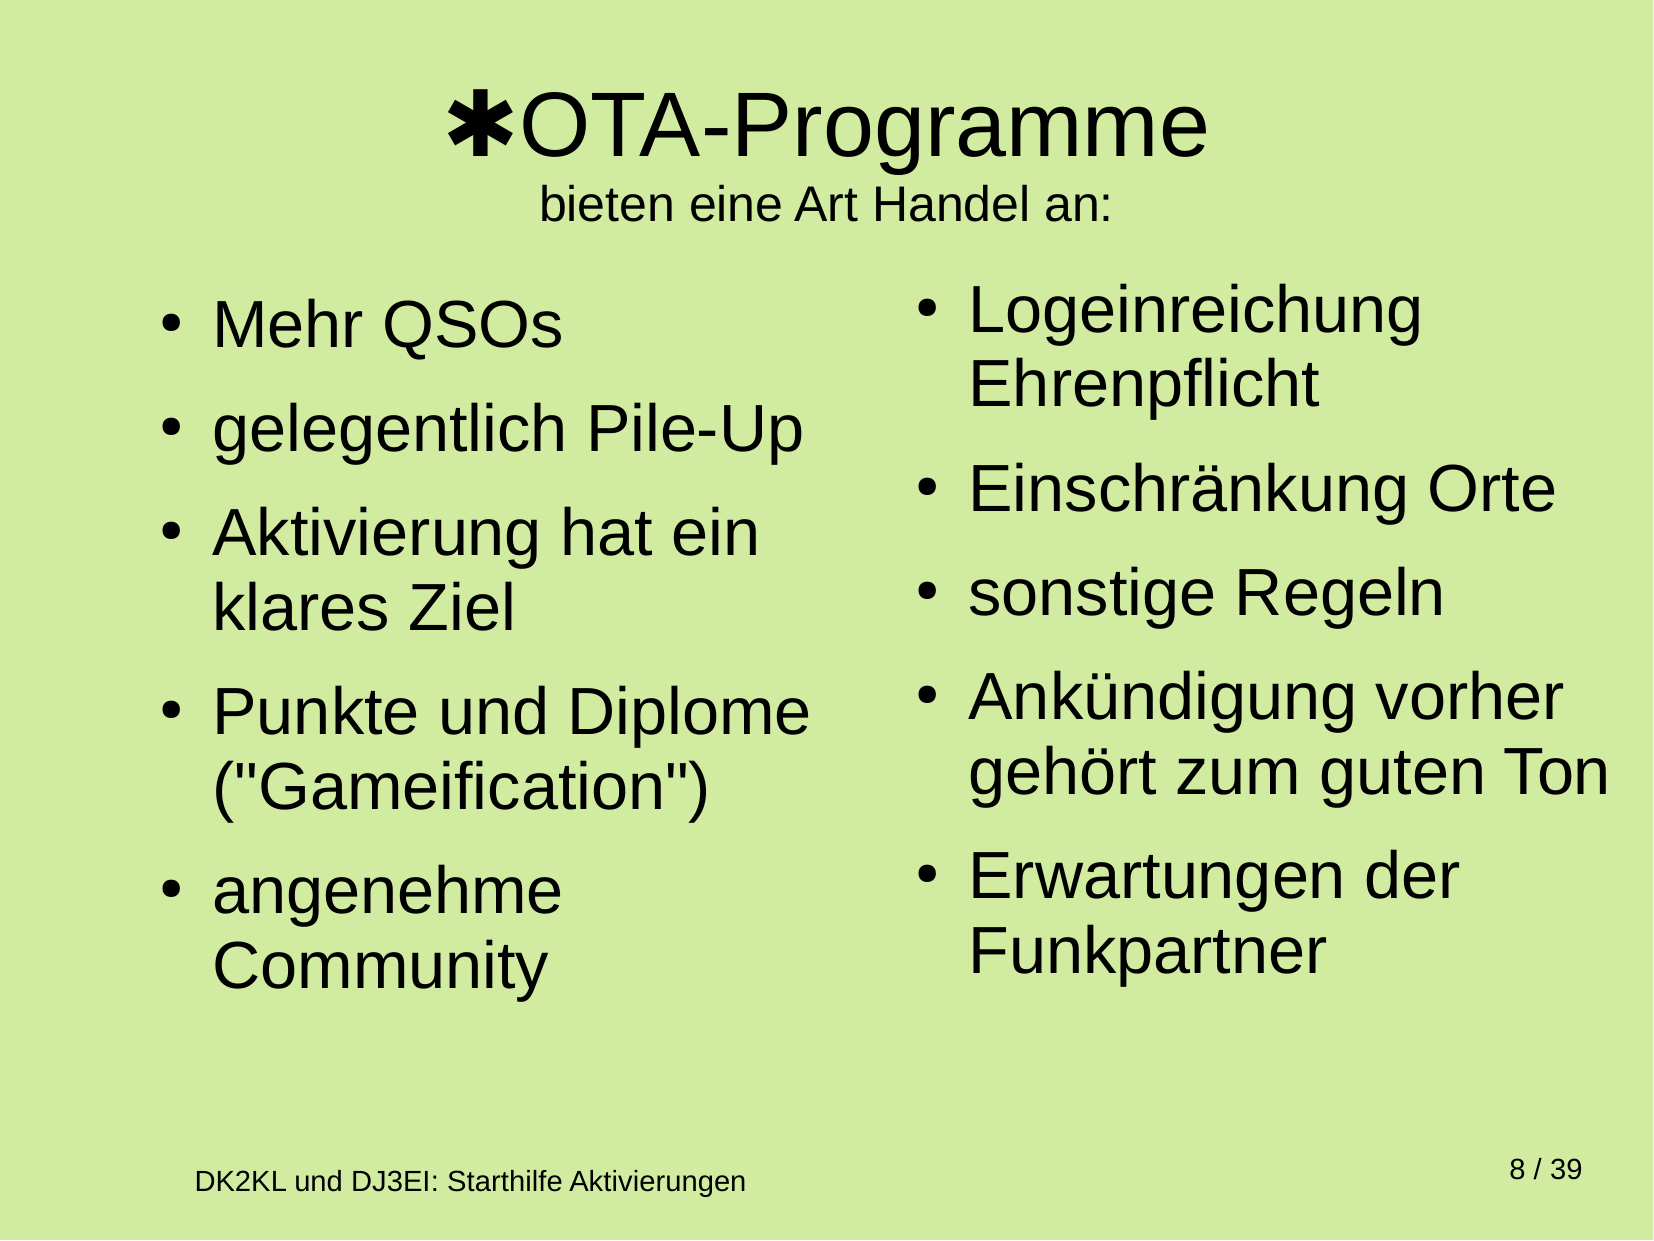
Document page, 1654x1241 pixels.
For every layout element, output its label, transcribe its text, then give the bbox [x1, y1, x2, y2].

list Logeinreichung Ehrenpflicht Einschränkung Orte sonstige Regeln Ankündigung vorher gehört zum guten Ton Erwartungen der Funkpartner [897, 271, 1619, 1092]
title ✱OTA-Programme bieten eine Art Handel an: [82, 49, 1571, 257]
list Mehr QSOs gelegentlich Pile-Up Aktivierung hat ein klares Ziel Punkte und Diplome ("Gameification") angenehme Community [141, 286, 863, 1107]
